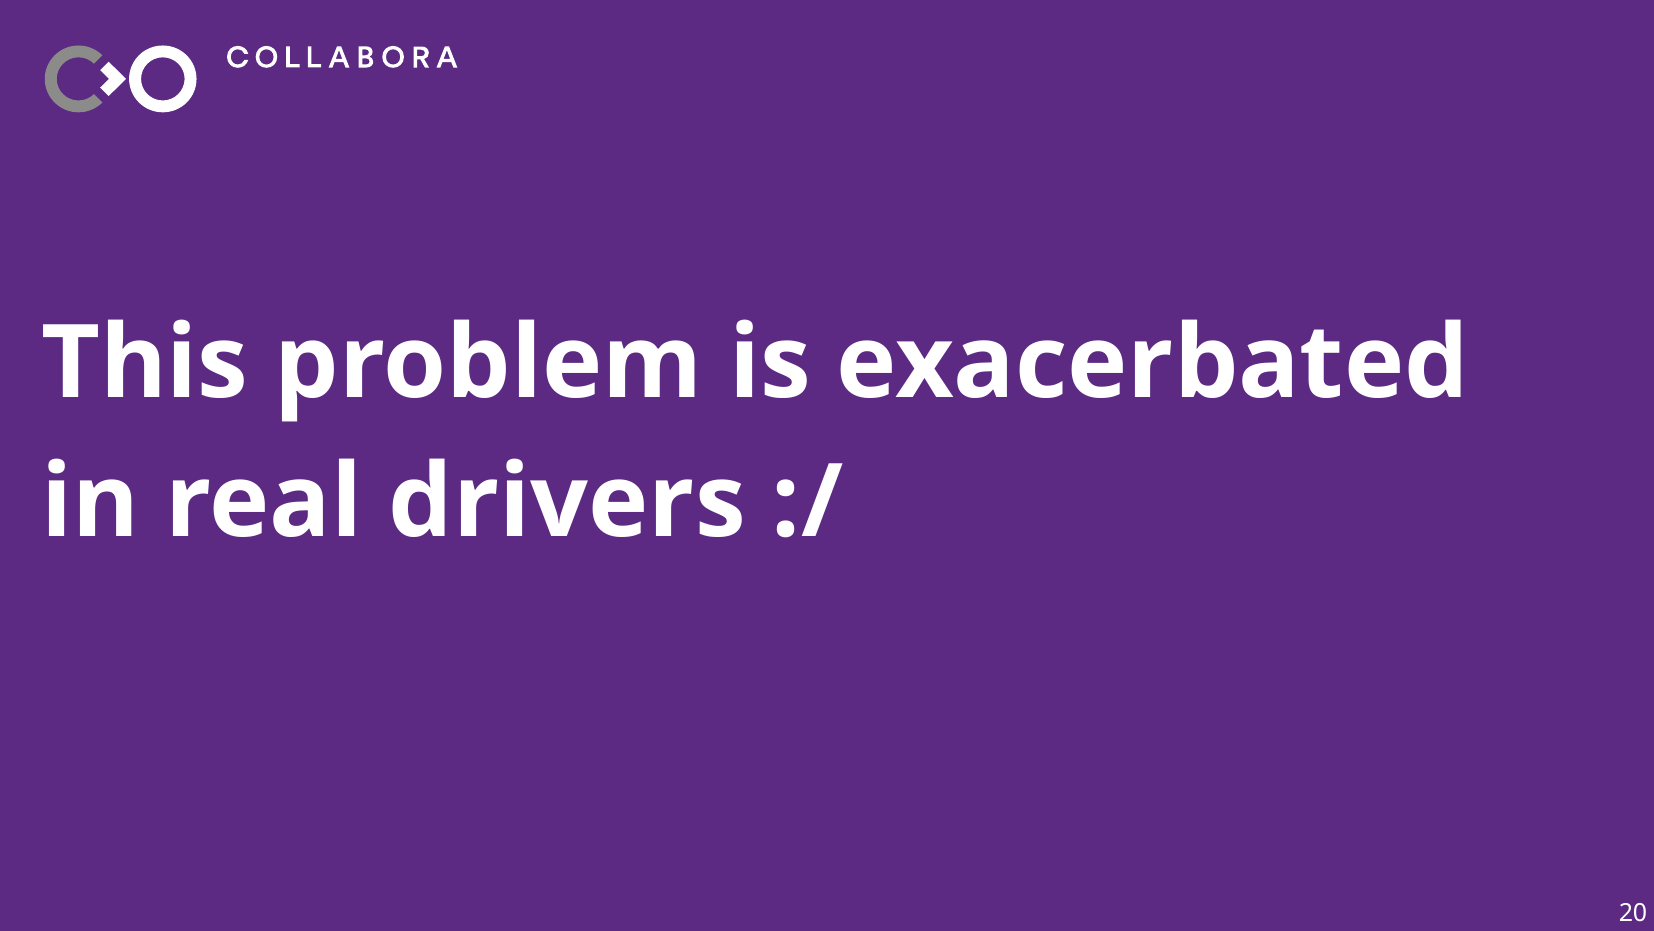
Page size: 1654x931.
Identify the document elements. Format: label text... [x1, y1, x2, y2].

title This problem is exacerbated in real drivers :/ [41, 308, 1530, 547]
